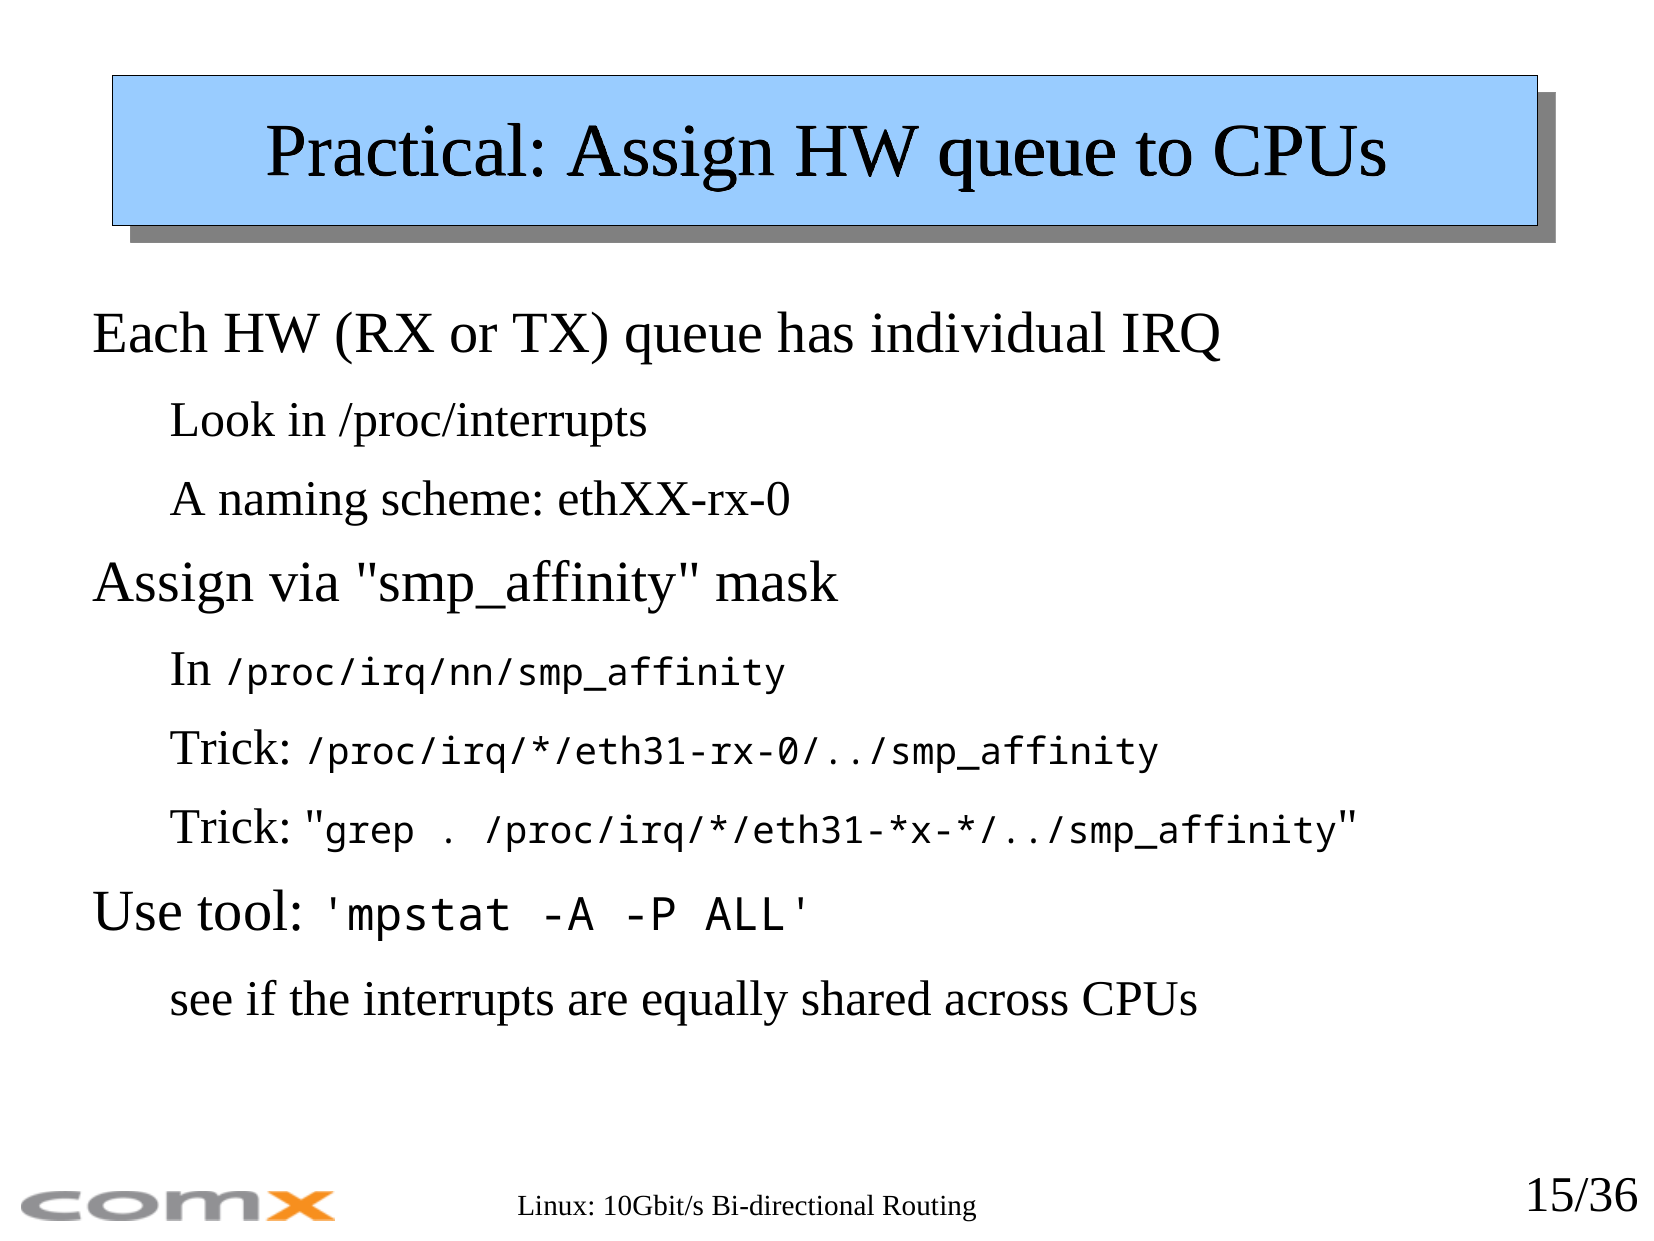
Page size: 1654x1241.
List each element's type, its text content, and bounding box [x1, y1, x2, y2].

picture [21, 1191, 335, 1221]
list Each HW (RX or TX) queue has individual IRQ Look in /proc/interrupts A naming scheme: ethXX-rx-0 Assign via "smp_affinity" mask In /proc/irq/nn/smp_affinity Trick: /proc/irq/*/eth31-rx-0/../smp_affinity Trick: "grep . /proc/irq/*/eth31-*x-*/../smp_affinity" Use tool: 'mpstat -A -P ALL' see if the interrupts are equally shared across CPUs [75, 300, 1576, 1058]
title Practical: Assign HW queue to CPUs [116, 90, 1538, 211]
